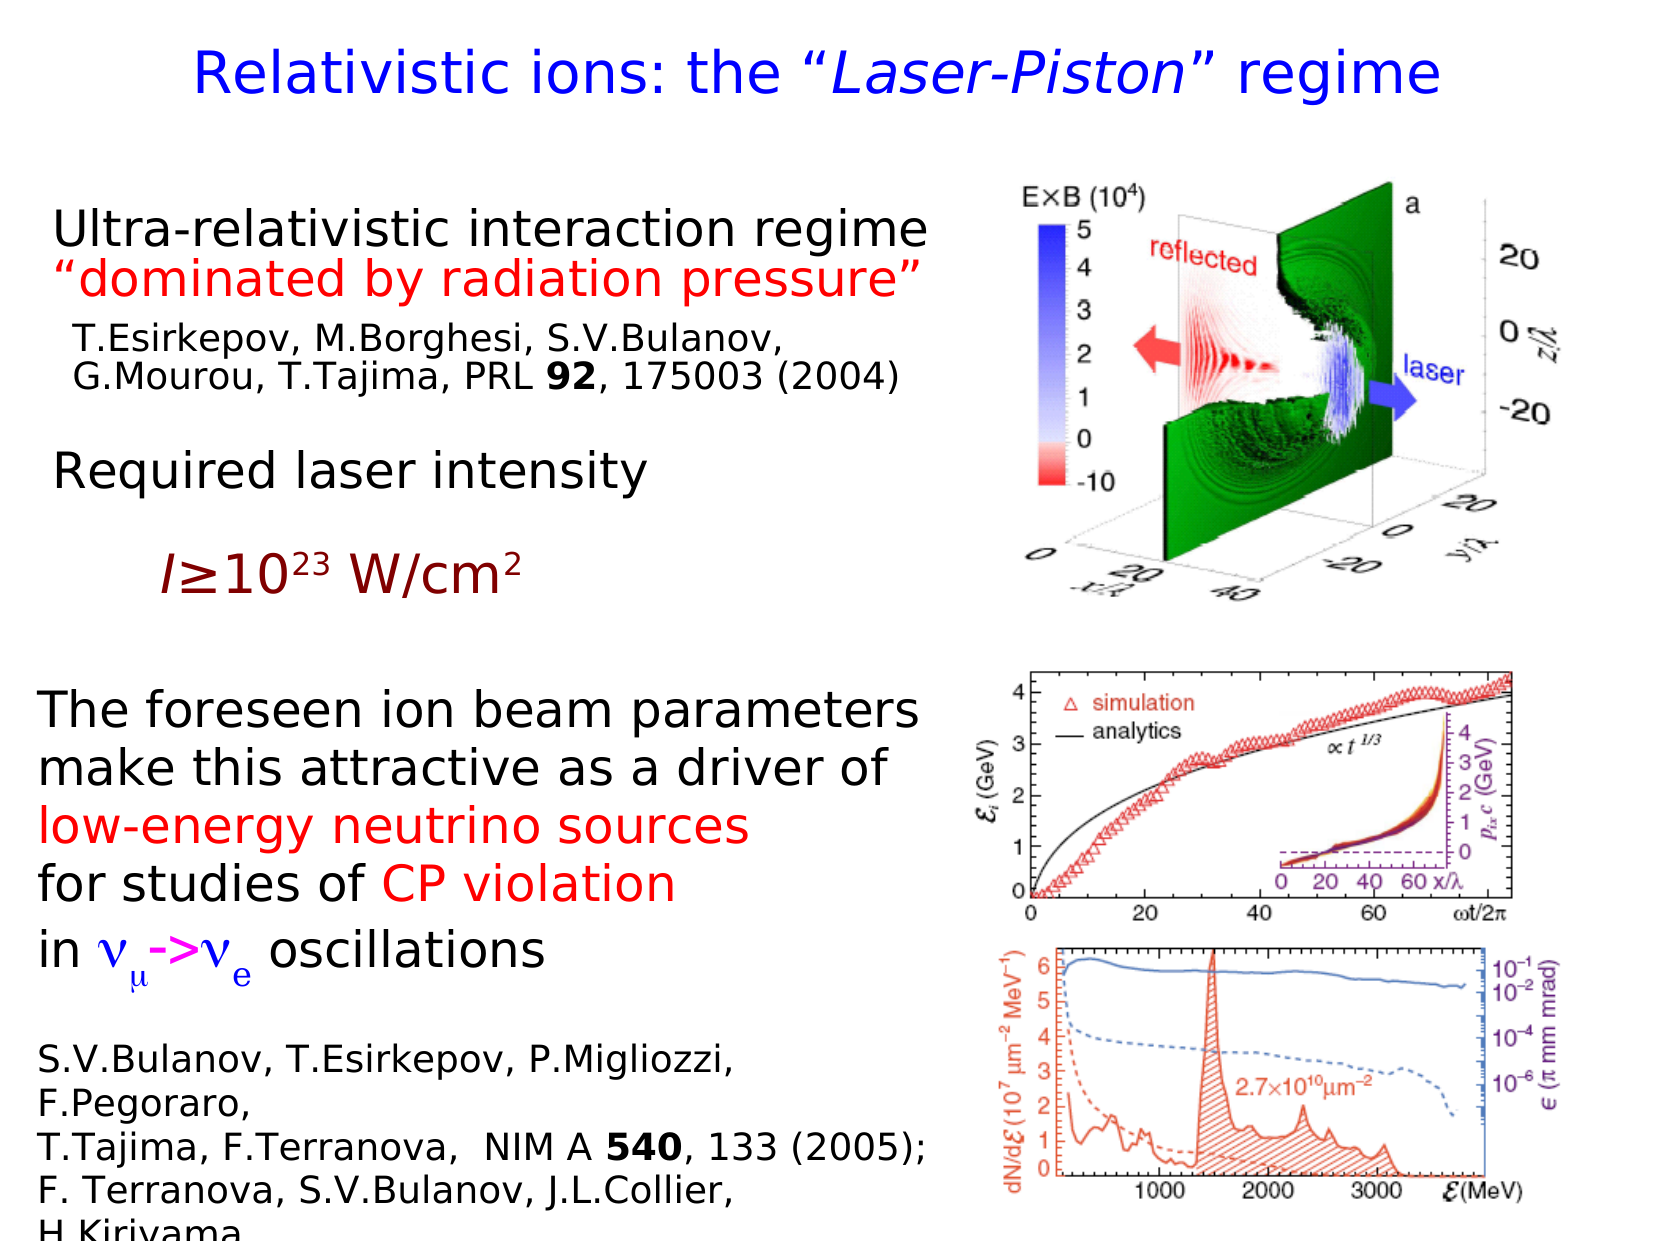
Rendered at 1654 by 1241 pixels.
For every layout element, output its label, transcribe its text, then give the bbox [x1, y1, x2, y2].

picture [975, 149, 1580, 644]
text_box Relativistic ions: the “Laser-Piston” regime [177, 33, 1458, 115]
picture [937, 670, 1576, 1213]
text_box The foreseen ion beam parameters make this attractive as a driver of low-energy neutrino sources for studies of CP violation in e oscillations S.V.Bulanov, T.Esirkepov, P.Migliozzi, F.Pegoraro, T.Tajima, F.Terranova, NIM A 540, 133 (2005); F. Terranova, S.V.Bulanov, J.L.Collier, H.Kiriyama, F.Pegoraro, NIM A 558, 430 (2006). [22, 673, 976, 1227]
text_box Required laser intensity I≥1023 W/cm2 [37, 440, 664, 663]
text_box T.Esirkepov, M.Borghesi, S.V.Bulanov, G.Mourou, T.Tajima, PRL 92, 175003 (2004) [57, 314, 916, 443]
text_box Ultra-relativistic interaction regime “dominated by radiation pressure” [37, 198, 946, 366]
